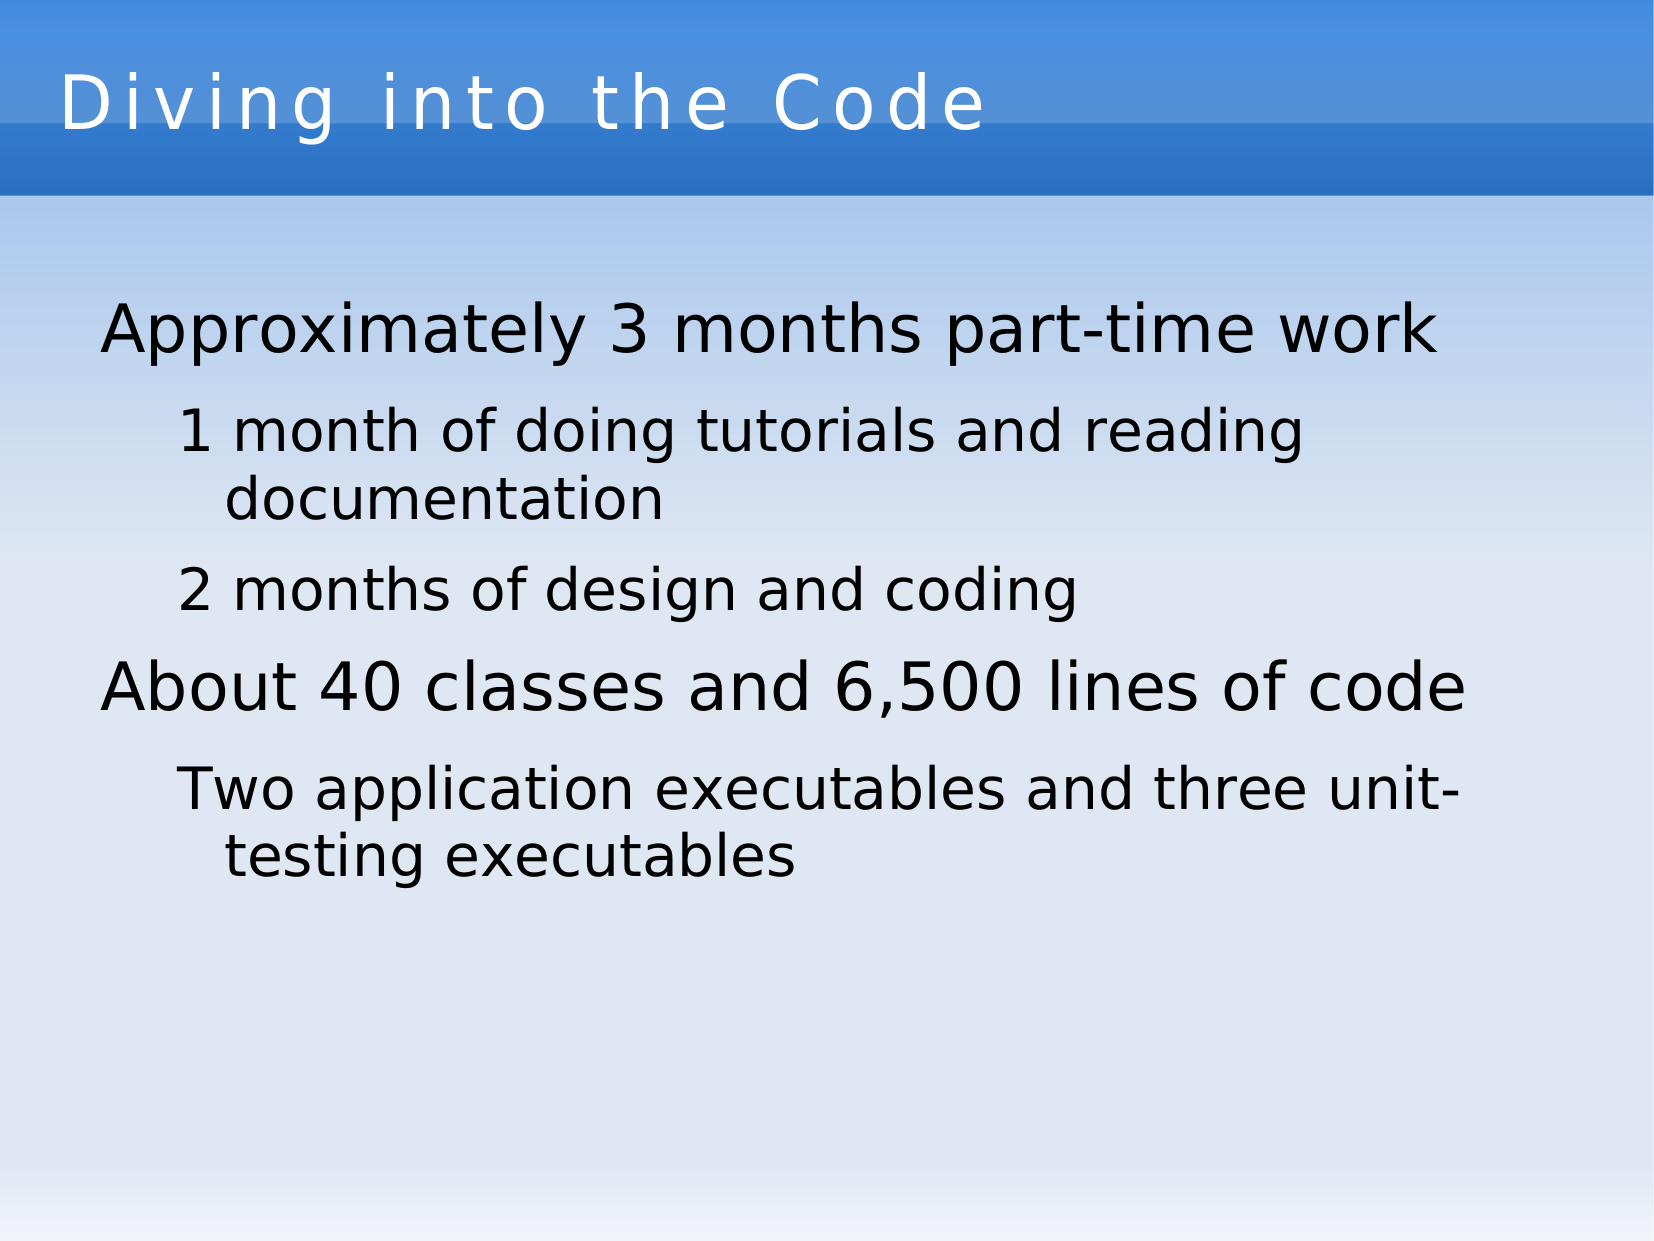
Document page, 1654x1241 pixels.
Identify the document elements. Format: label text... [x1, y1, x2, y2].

title Diving into the Code [59, 29, 1270, 178]
picture [0, 0, 1654, 1241]
list Approximately 3 months part-time work 1 month of doing tutorials and reading documentation 2 months of design and coding About 40 classes and 6,500 lines of code Two application executables and three unit-testing executables [82, 290, 1571, 1109]
